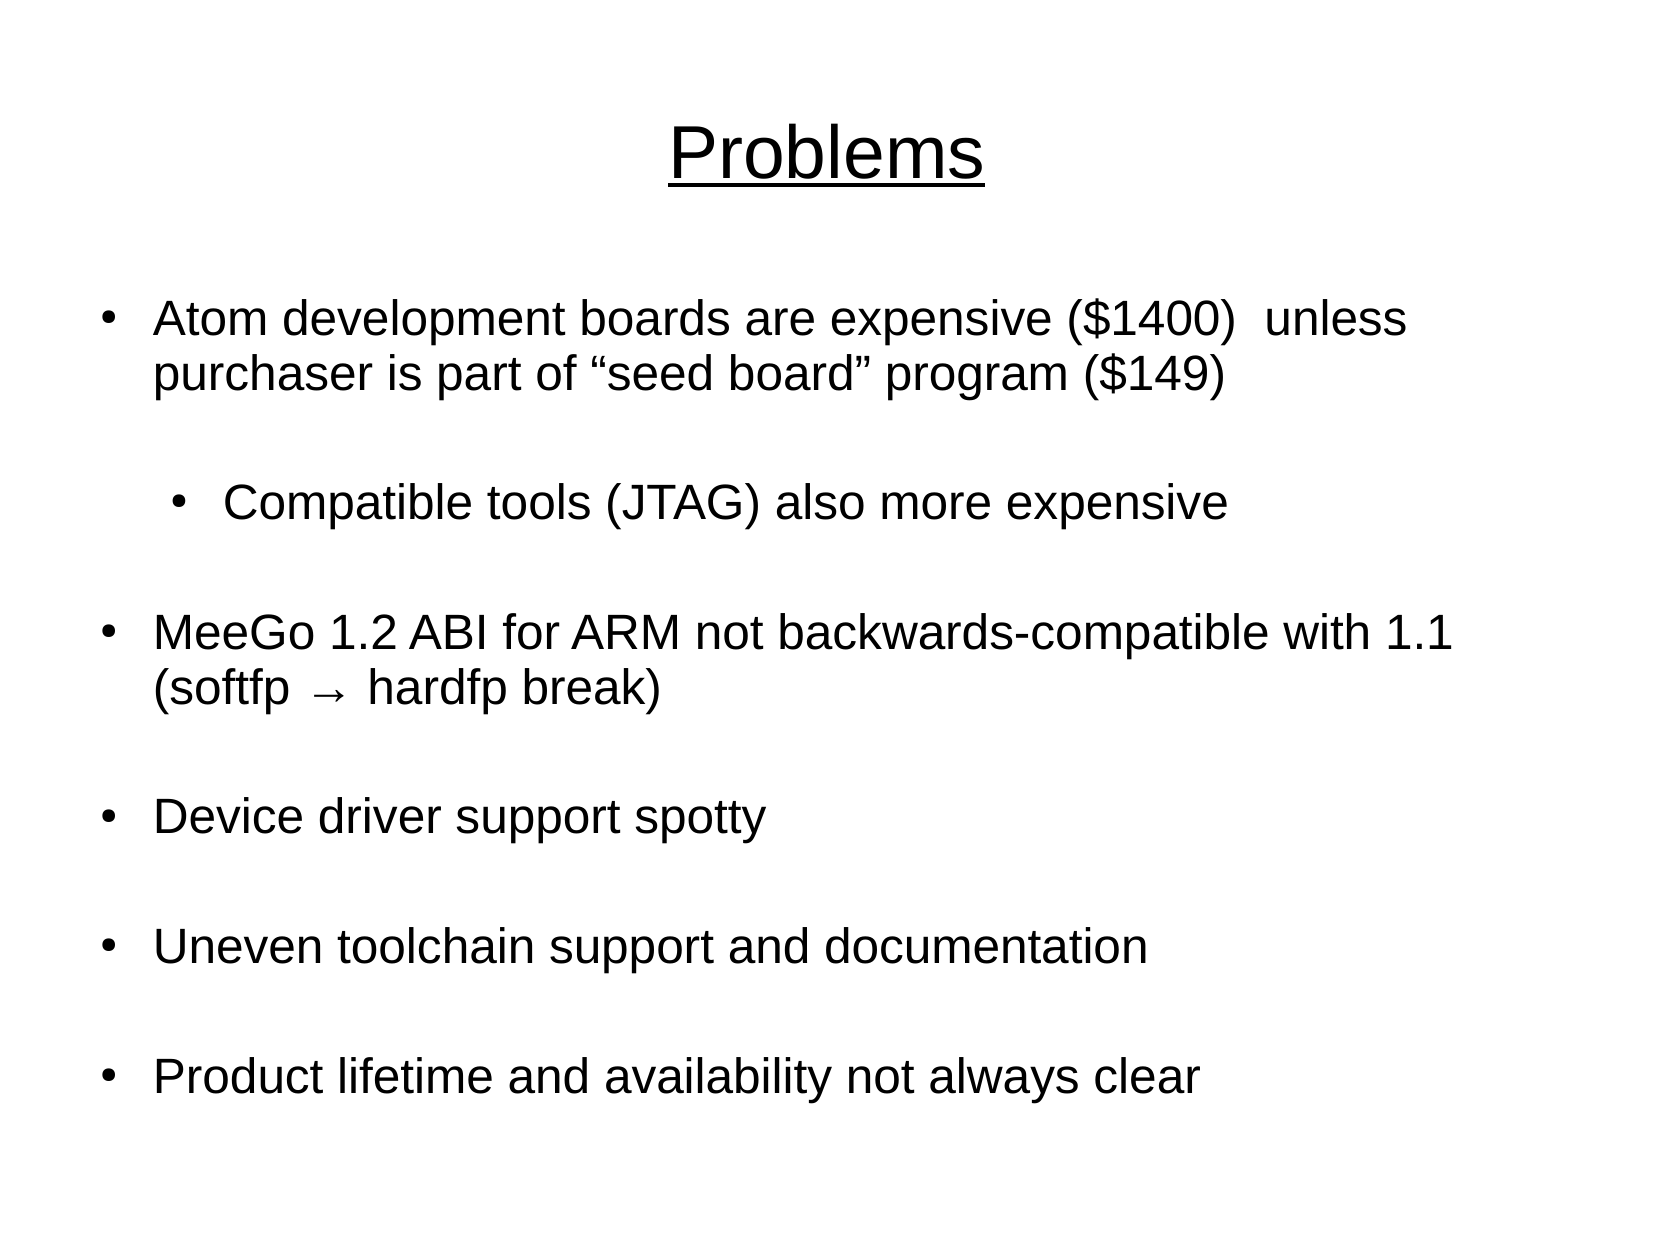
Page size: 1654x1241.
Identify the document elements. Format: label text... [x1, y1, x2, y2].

list Atom development boards are expensive ($1400) unless purchaser is part of “seed board” program ($149) Compatible tools (JTAG) also more expensive MeeGo 1.2 ABI for ARM not backwards-compatible with 1.1 (softfp → hardfp break) Device driver support spotty Uneven toolchain support and documentation Product lifetime and availability not always clear [82, 290, 1571, 1109]
title Problems [82, 49, 1571, 257]
